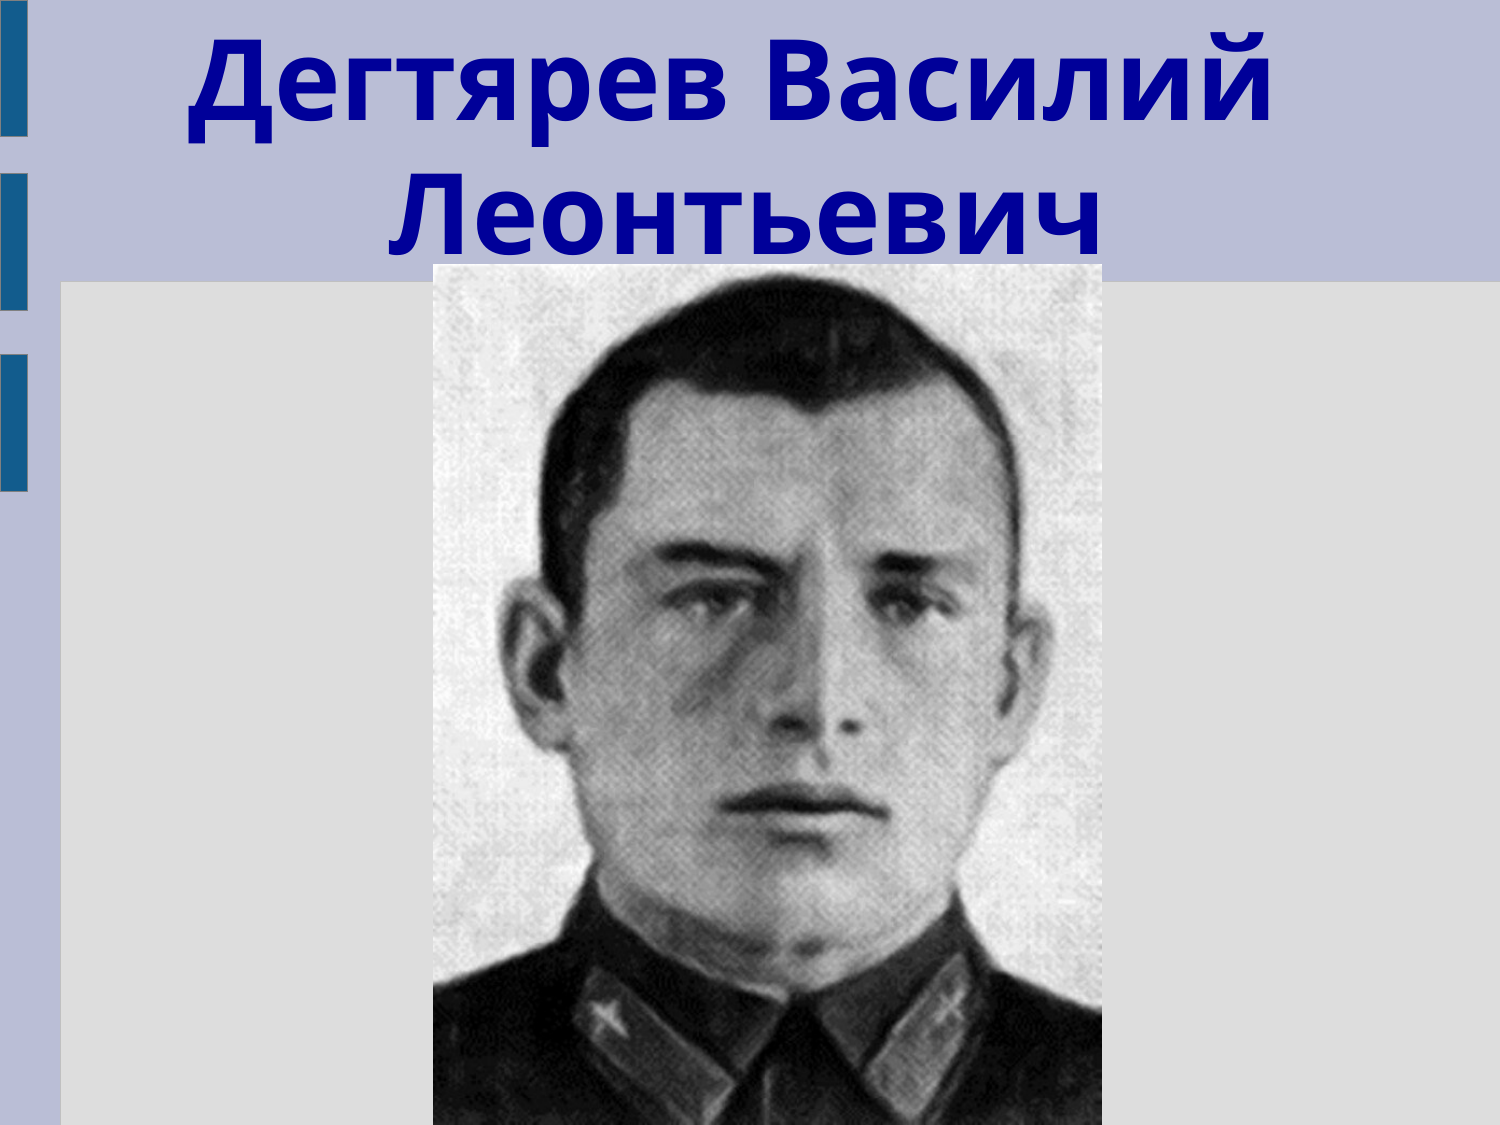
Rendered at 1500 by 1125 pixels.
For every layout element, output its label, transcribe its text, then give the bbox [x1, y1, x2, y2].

text_box Дегтярев Василий Леонтьевич [173, 0, 1293, 286]
picture [433, 264, 1102, 1125]
